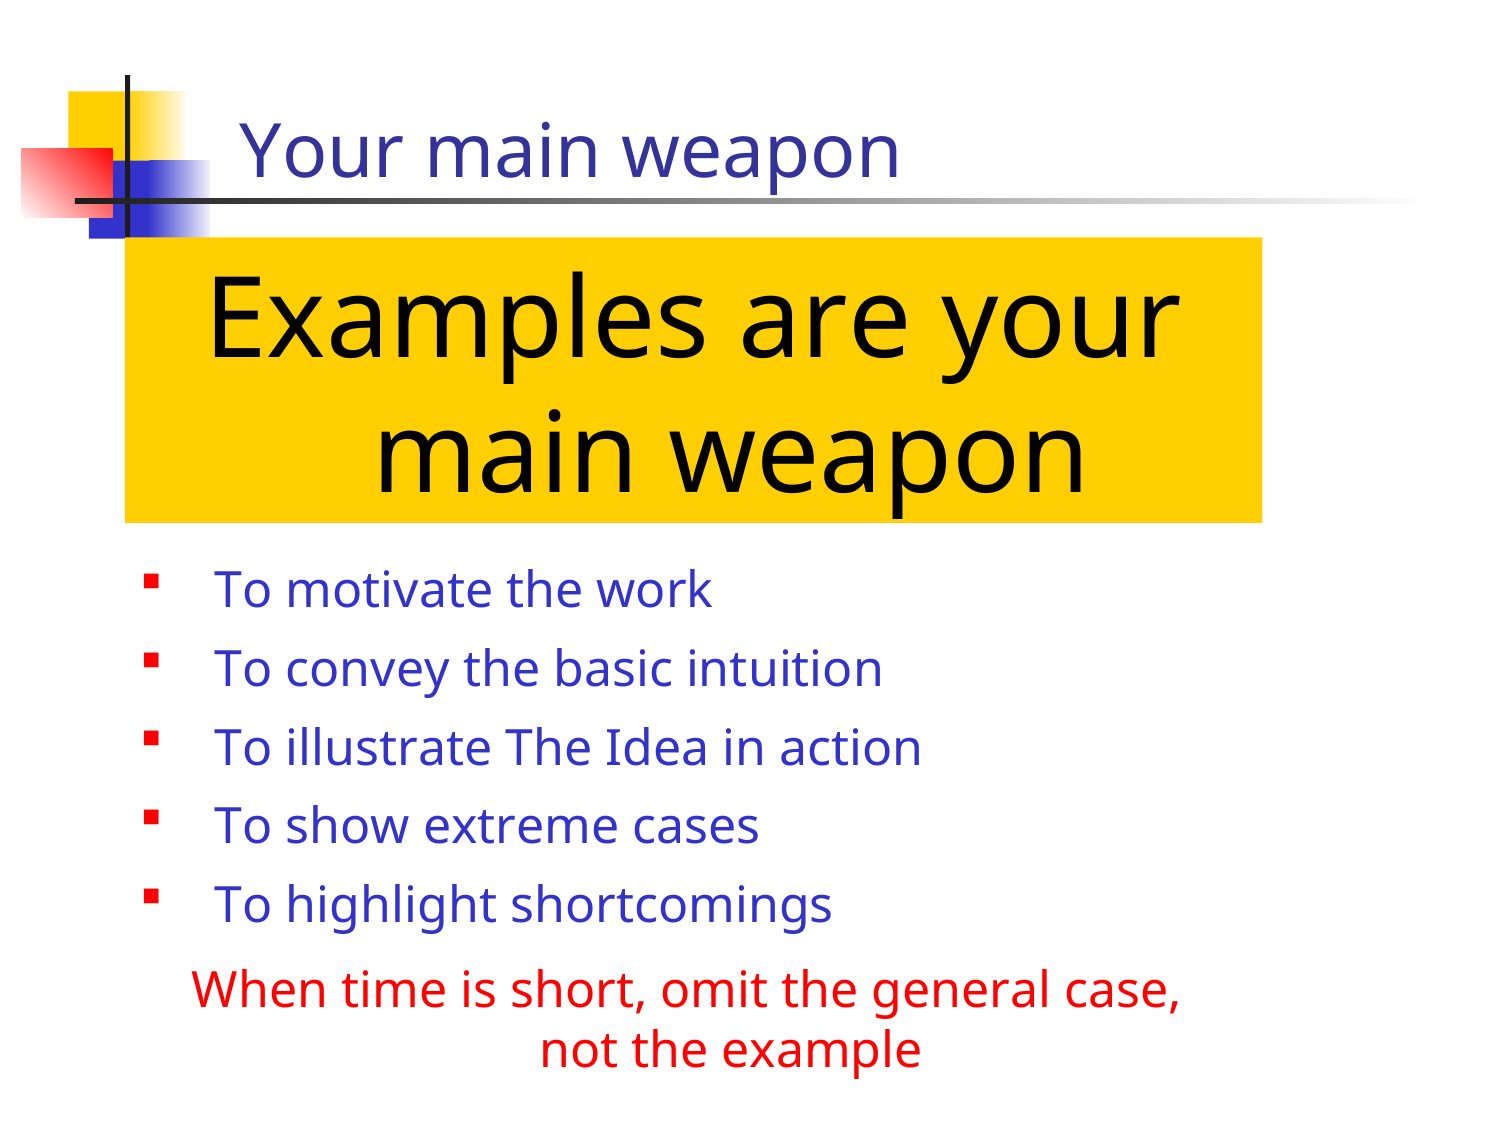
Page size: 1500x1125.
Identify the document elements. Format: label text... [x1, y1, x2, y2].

title Your main weapon [224, 12, 1500, 200]
text_box To motivate the work To convey the basic intuition To illustrate The Idea in action To show extreme cases To highlight shortcomings When time is short, omit the general case, not the example [124, 549, 1263, 1086]
text_box Examples are your main weapon [124, 237, 1263, 523]
